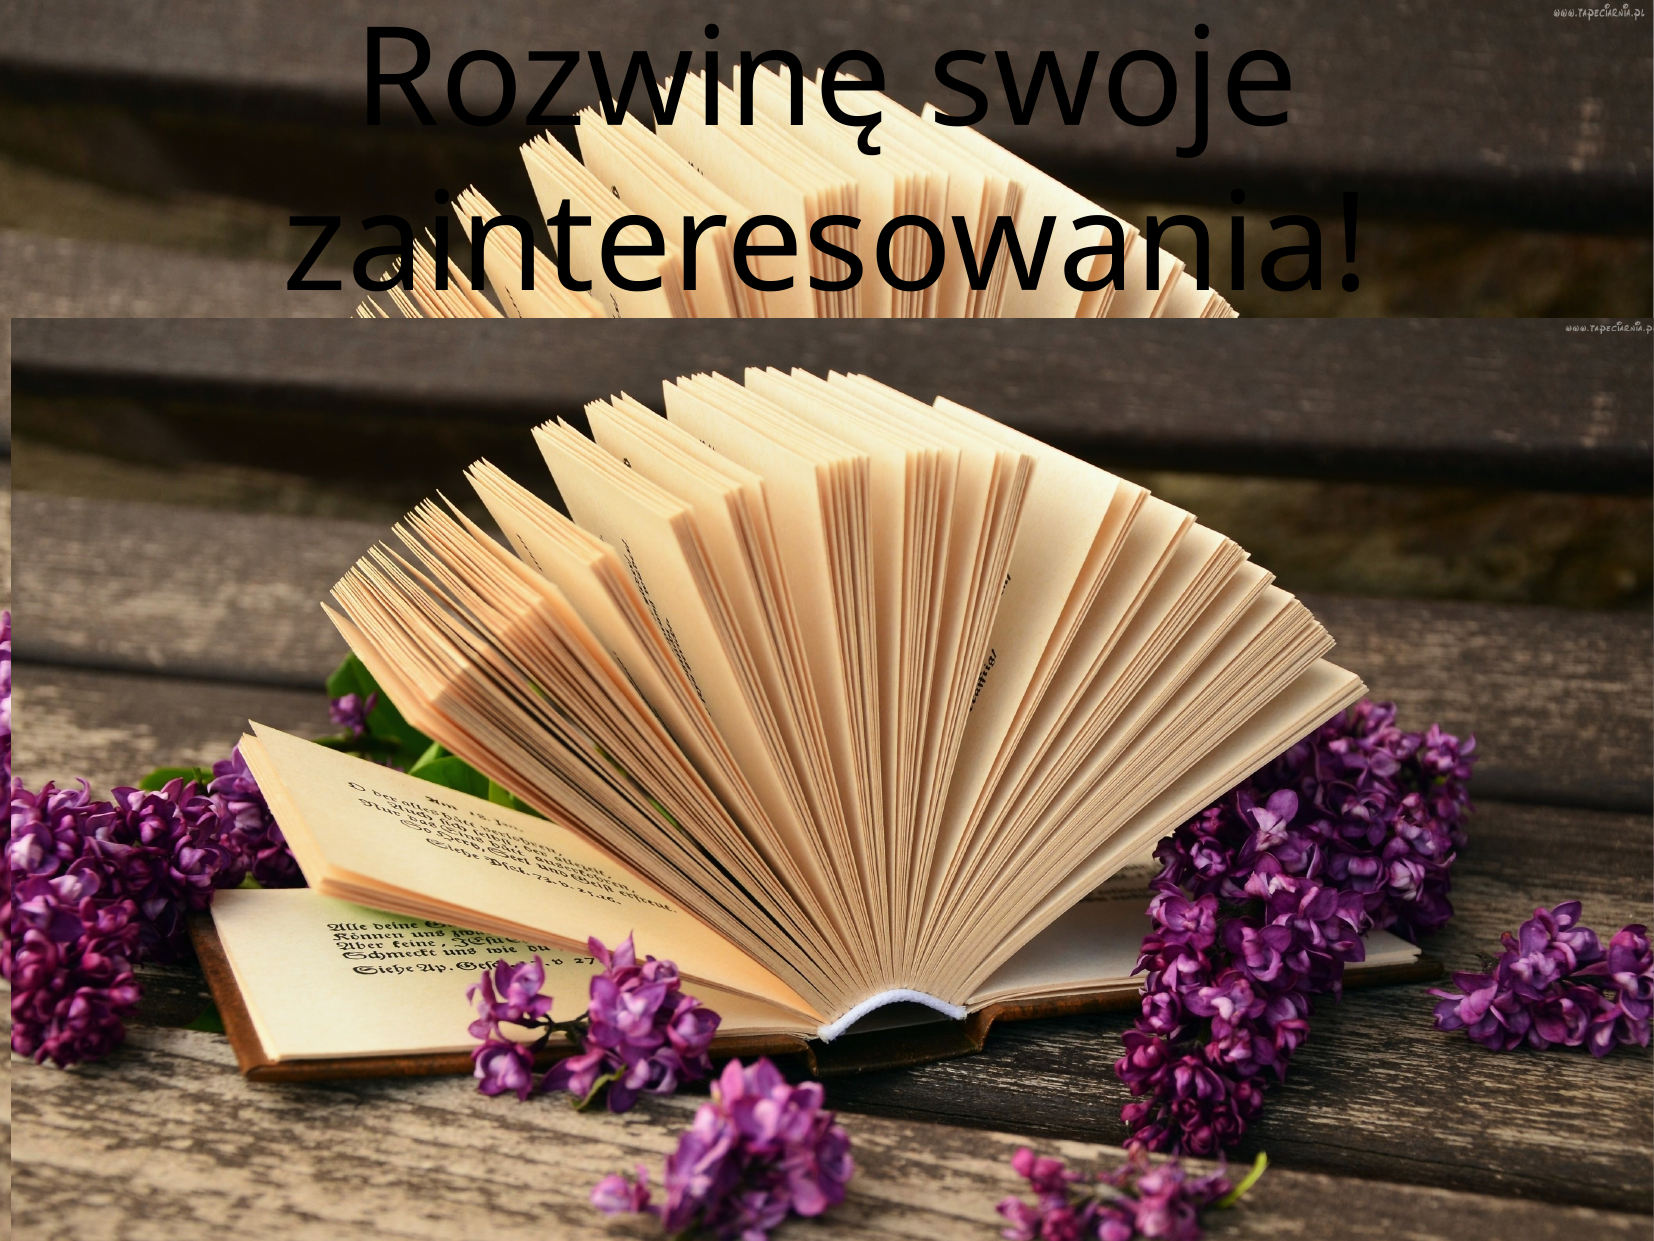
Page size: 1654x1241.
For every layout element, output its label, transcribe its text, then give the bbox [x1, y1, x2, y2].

picture [11, 318, 1654, 1241]
title Rozwinę swoje zainteresowania! [0, 24, 1654, 281]
